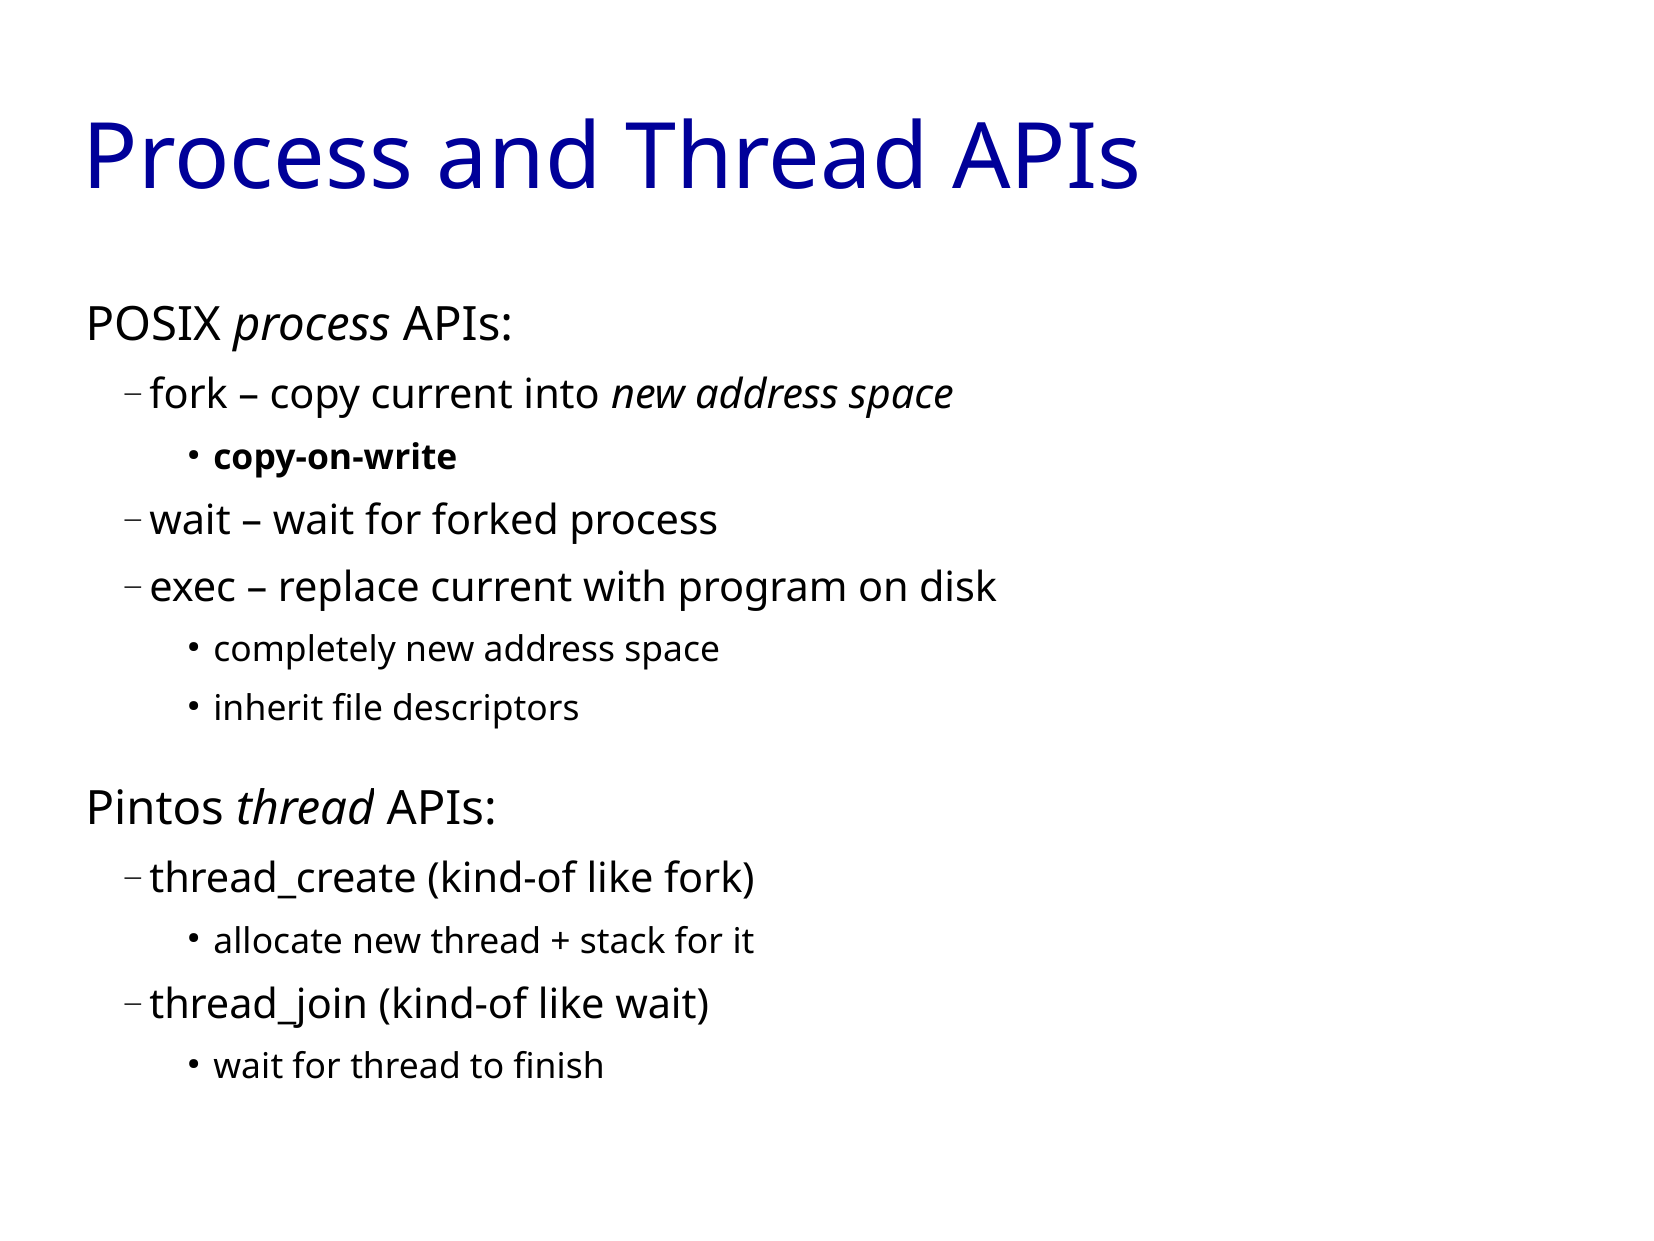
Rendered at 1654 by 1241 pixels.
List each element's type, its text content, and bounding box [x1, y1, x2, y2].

title Process and Thread APIs [82, 49, 1571, 257]
list POSIX process APIs: fork – copy current into new address space copy-on-write wait – wait for forked process exec – replace current with program on disk completely new address space inherit file descriptors Pintos thread APIs: thread_create (kind-of like fork) allocate new thread + stack for it thread_join (kind-of like wait) wait for thread to finish [60, 290, 1571, 1096]
